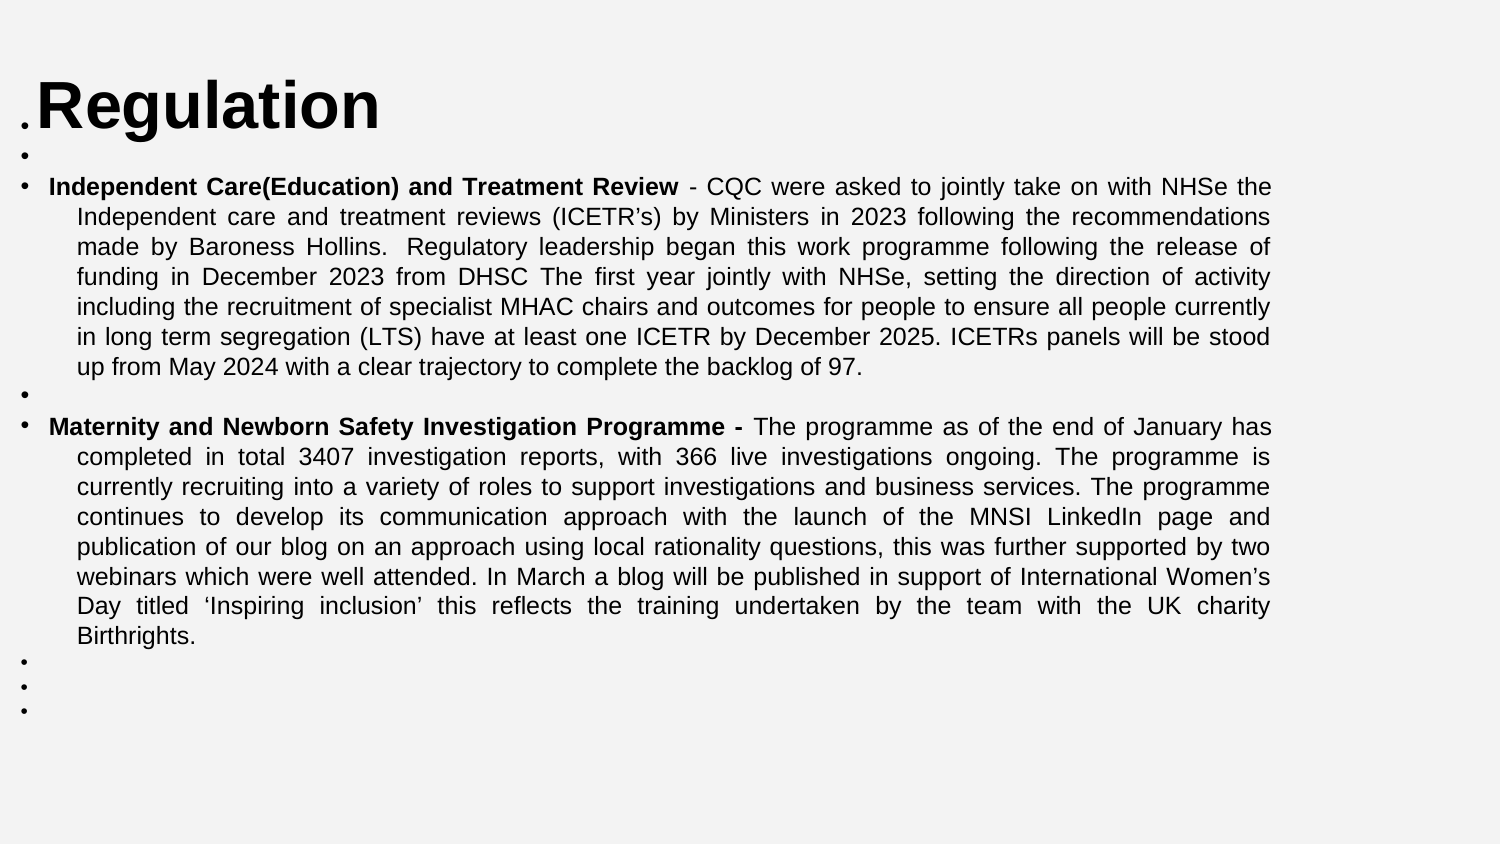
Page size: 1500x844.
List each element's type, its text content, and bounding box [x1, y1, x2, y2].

list Independent Care(Education) and Treatment Review - CQC were asked to jointly take on with NHSe the Independent care and treatment reviews (ICETR’s) by Ministers in 2023 following the recommendations made by Baroness Hollins. Regulatory leadership began this work programme following the release of funding in December 2023 from DHSC The first year jointly with NHSe, setting the direction of activity including the recruitment of specialist MHAC chairs and outcomes for people to ensure all people currently in long term segregation (LTS) have at least one ICETR by December 2025. ICETRs panels will be stood up from May 2024 with a clear trajectory to complete the backlog of 97. Maternity and Newborn Safety Investigation Programme - The programme as of the end of January has completed in total 3407 investigation reports, with 366 live investigations ongoing. The programme is currently recruiting into a variety of roles to support investigations and business services. The programme continues to develop its communication approach with the launch of the MNSI LinkedIn page and publication of our blog on an approach using local rationality questions, this was further supported by two webinars which were well attended. In March a blog will be published in support of International Women’s Day titled ‘Inspiring inclusion’ this reflects the training undertaken by the team with the UK charity Birthrights. [5, 95, 1289, 844]
title Regulation [21, 54, 1372, 138]
